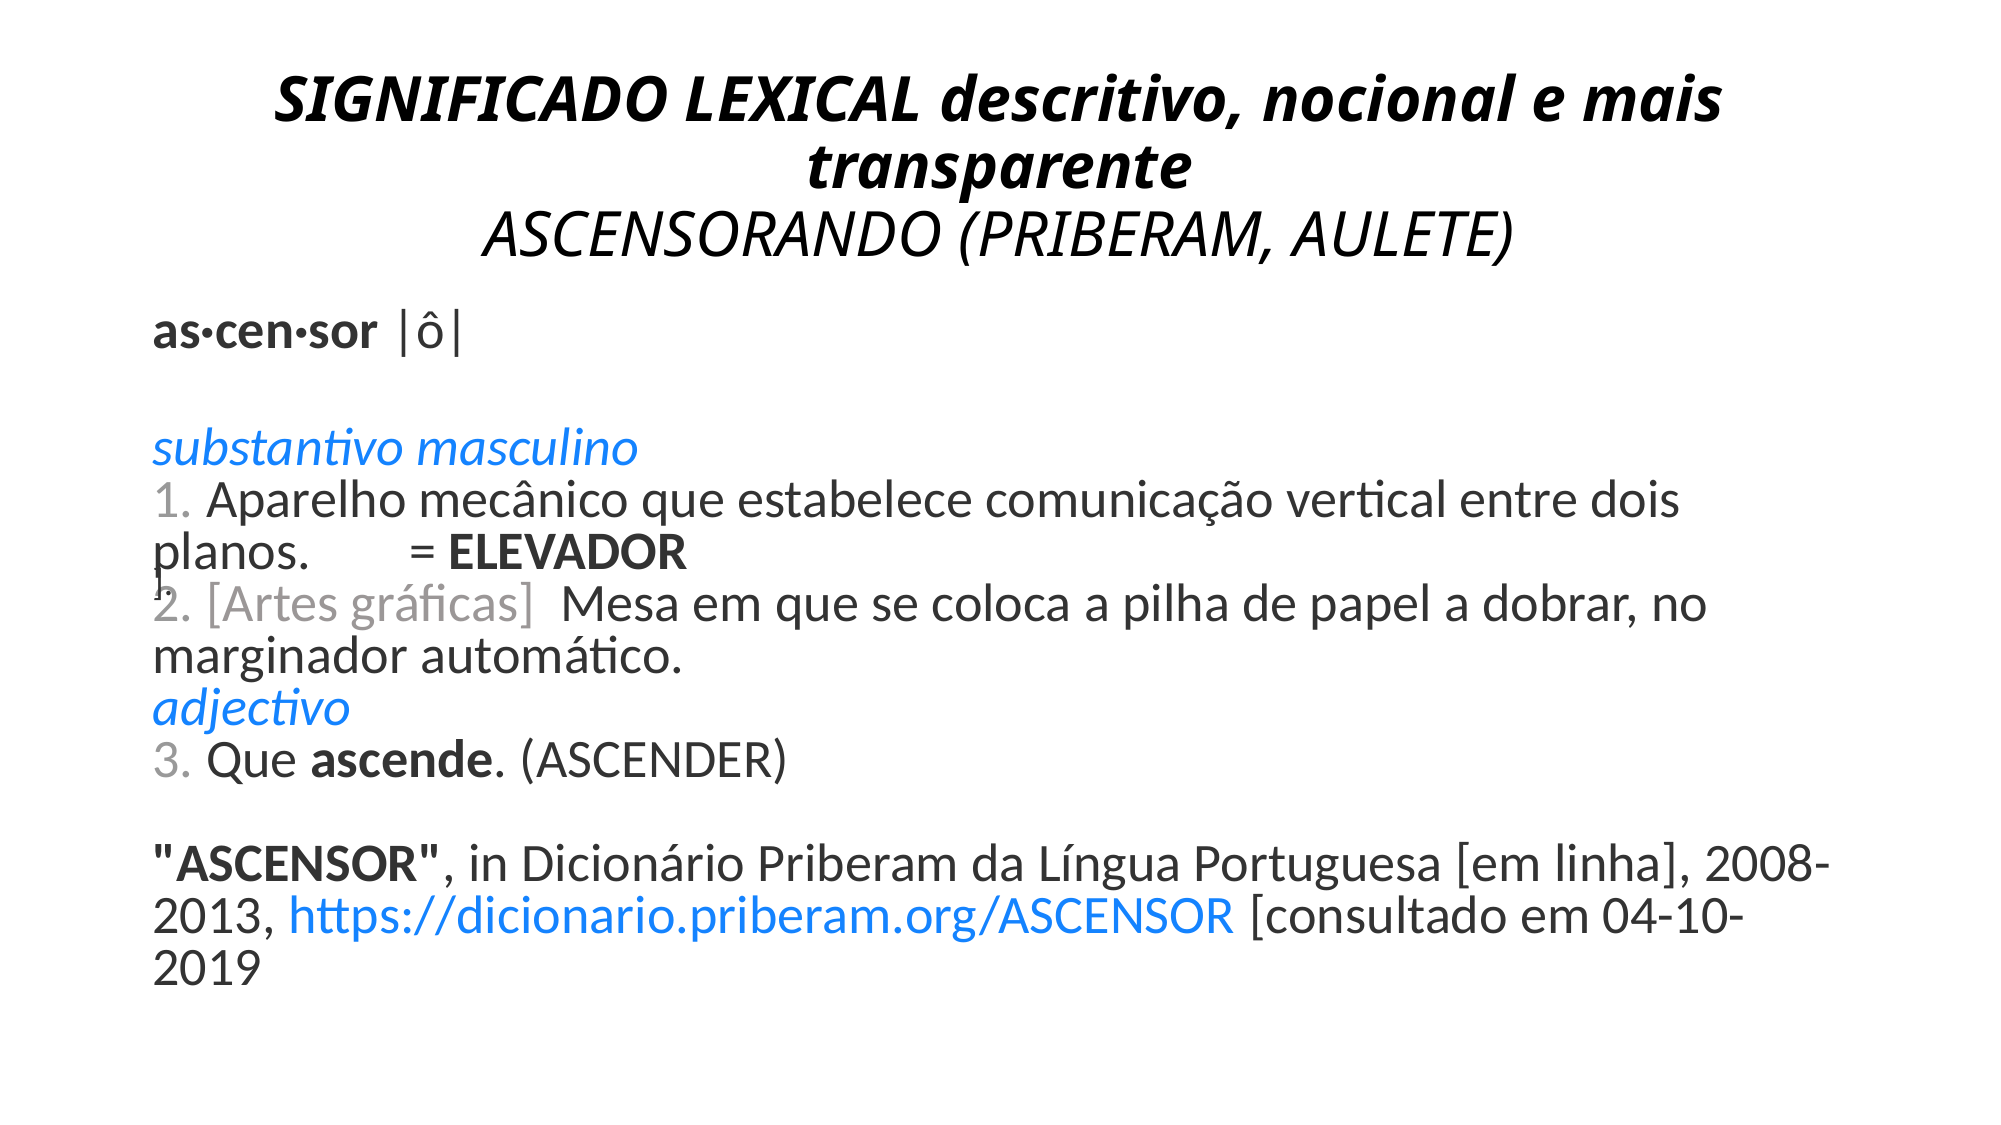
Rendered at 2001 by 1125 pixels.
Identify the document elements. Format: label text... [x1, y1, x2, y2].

list as·cen·sor |ô| substantivo masculino 1. Aparelho mecânico que estabelece comunicação vertical entre dois planos. = ELEVADOR 2. [Artes gráficas] Mesa em que se coloca a pilha de papel a dobrar, no marginador automático. adjectivo 3. Que ascende. (ASCENDER) "ASCENSOR", in Dicionário Priberam da Língua Portuguesa [em linha], 2008-2013, https://dicionario.priberam.org/ASCENSOR [consultado em 04-10-2019 [137, 299, 1863, 1014]
title SIGNIFICADO LEXICAL descritivo, nocional e mais transparente ASCENSORANDO (PRIBERAM, AULETE) [137, 59, 1863, 278]
text_box ]. [137, 551, 189, 611]
